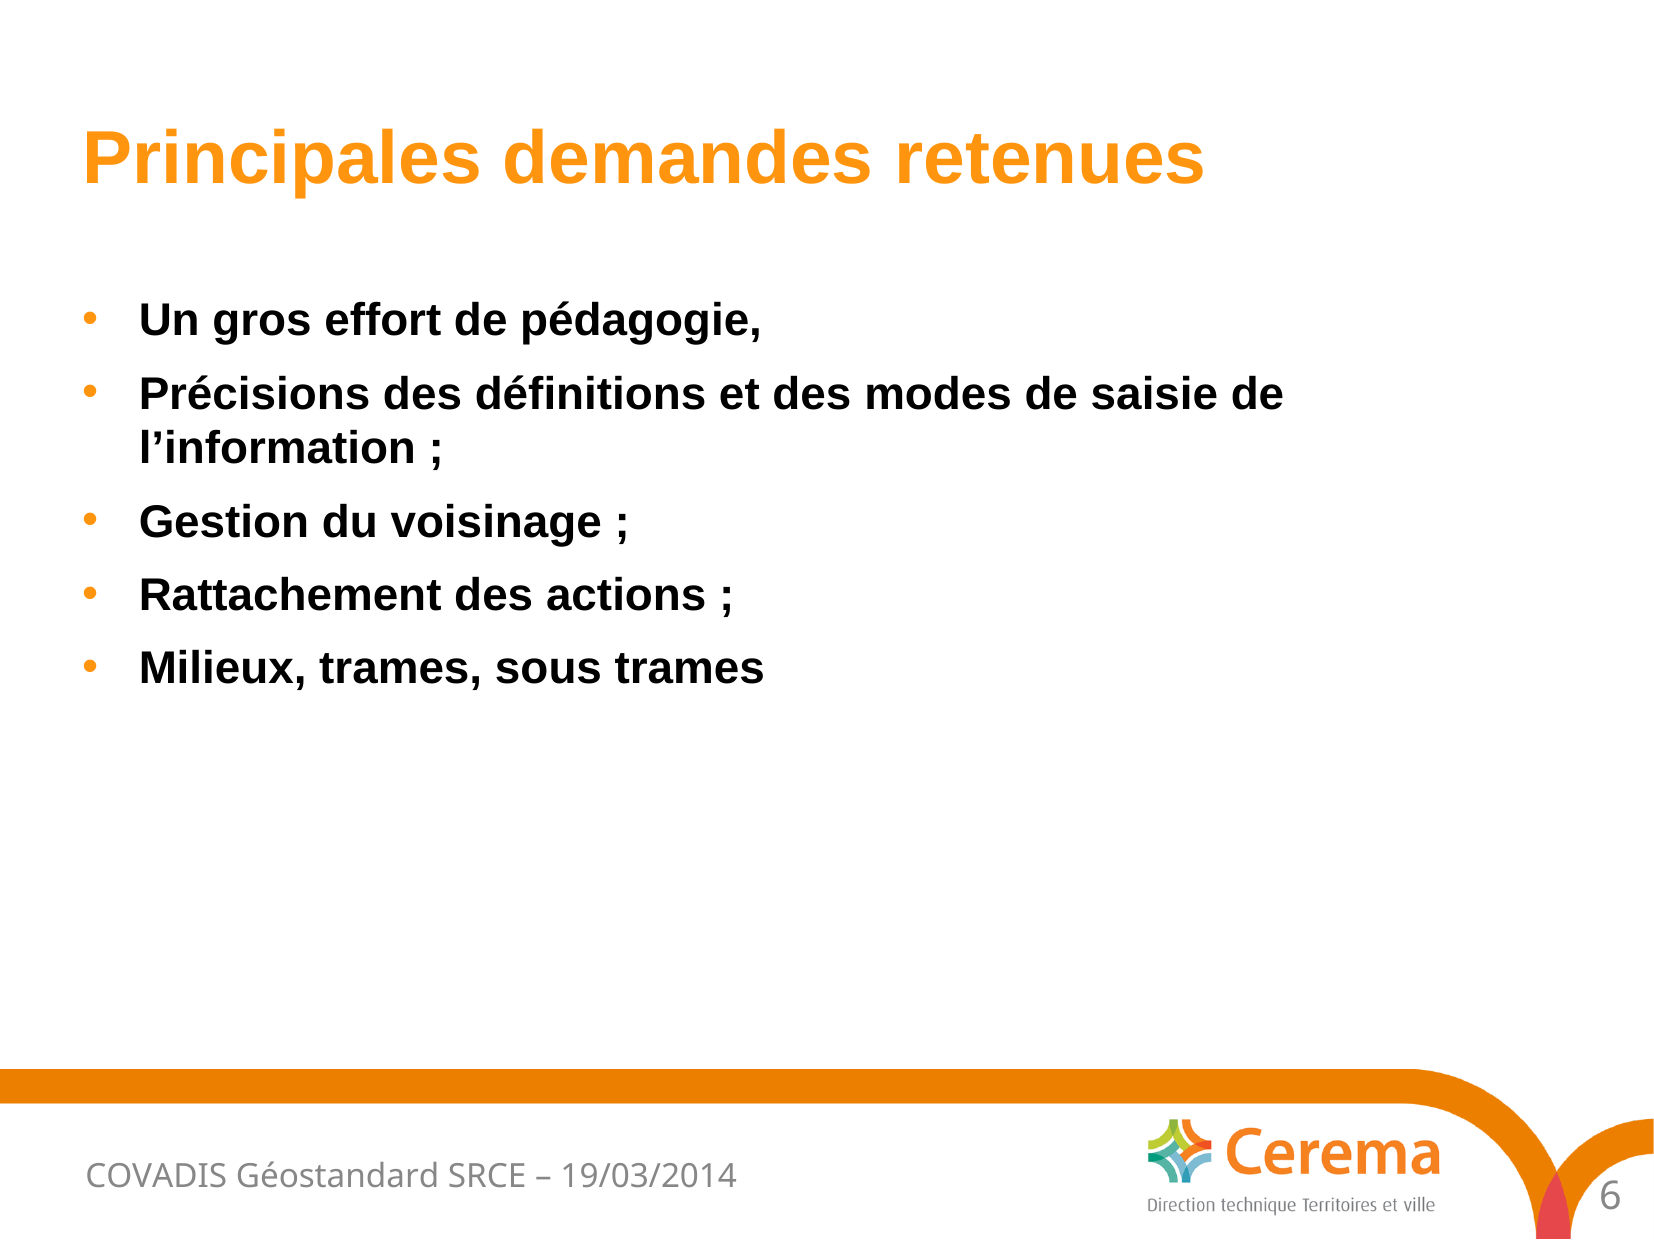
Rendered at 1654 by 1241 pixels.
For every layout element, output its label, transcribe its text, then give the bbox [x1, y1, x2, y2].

list Un gros effort de pédagogie, Précisions des définitions et des modes de saisie de l’information ; Gestion du voisinage ; Rattachement des actions ; Milieux, trames, sous trames [82, 290, 1538, 1010]
picture [0, 1069, 1654, 1239]
title Principales demandes retenues [82, 49, 1571, 257]
